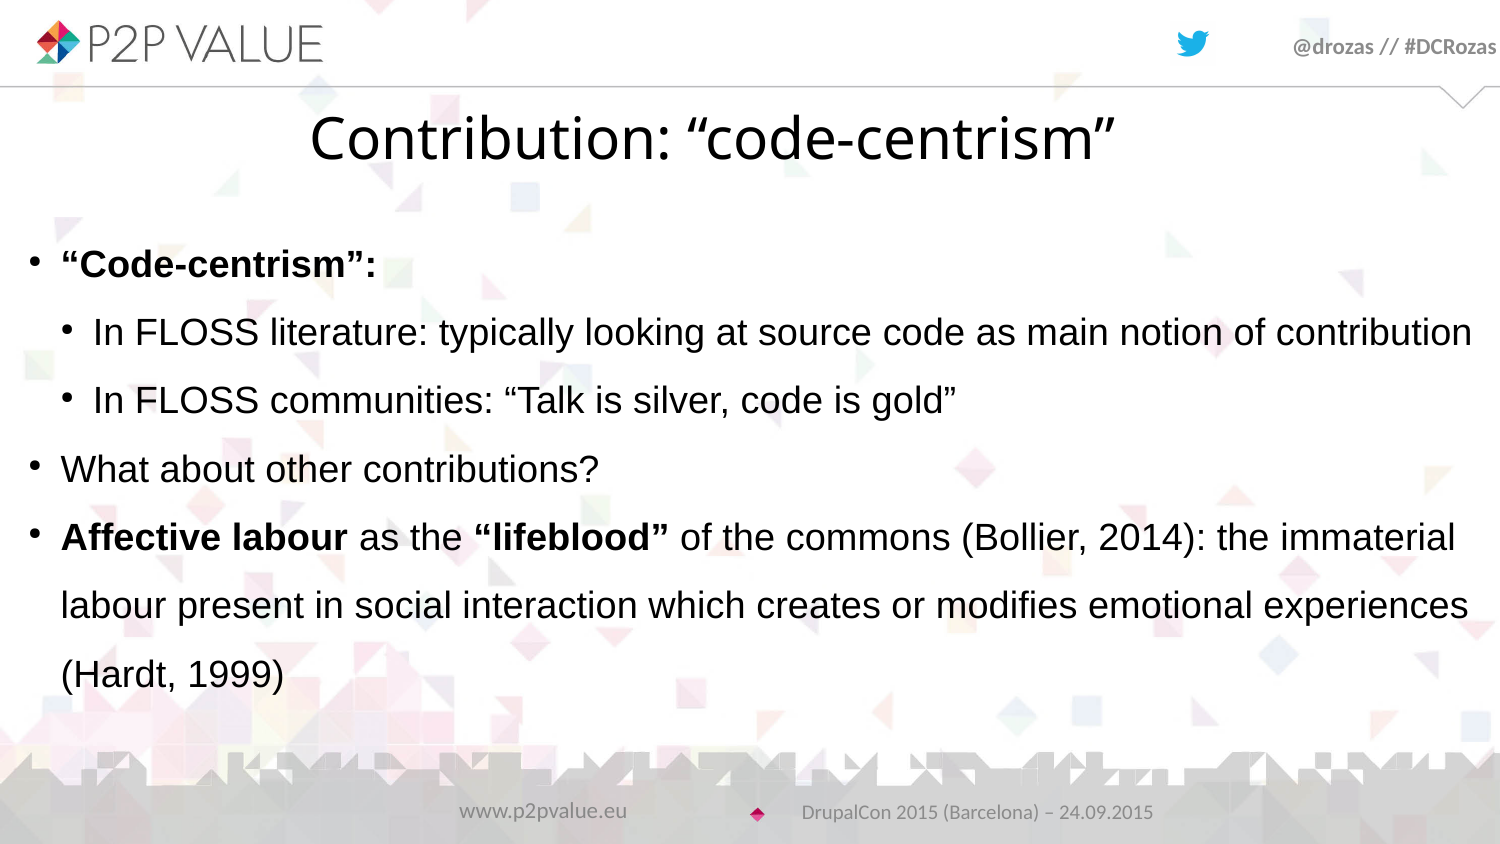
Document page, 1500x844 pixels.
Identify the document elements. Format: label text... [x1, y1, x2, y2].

text_box www.p2pvalue.eu [453, 789, 672, 829]
picture [0, 0, 1500, 844]
title Contribution: “code-centrism” [60, 92, 1366, 181]
text_box @drozas // #DCRozas [1170, 15, 1500, 76]
text_box DrupalCon 2015 (Barcelona) – 24.09.2015 [788, 788, 1481, 834]
subtitle “Code-centrism”: In FLOSS literature: typically looking at source code as main notion of contribution In FLOSS communities: “Talk is silver, code is gold” What about other contributions? Affective labour as the “lifeblood” of the commons (Bollier, 2014): the immaterial labour present in social interaction which creates or modifies emotional experiences (Hardt, 1999) [15, 210, 1496, 766]
